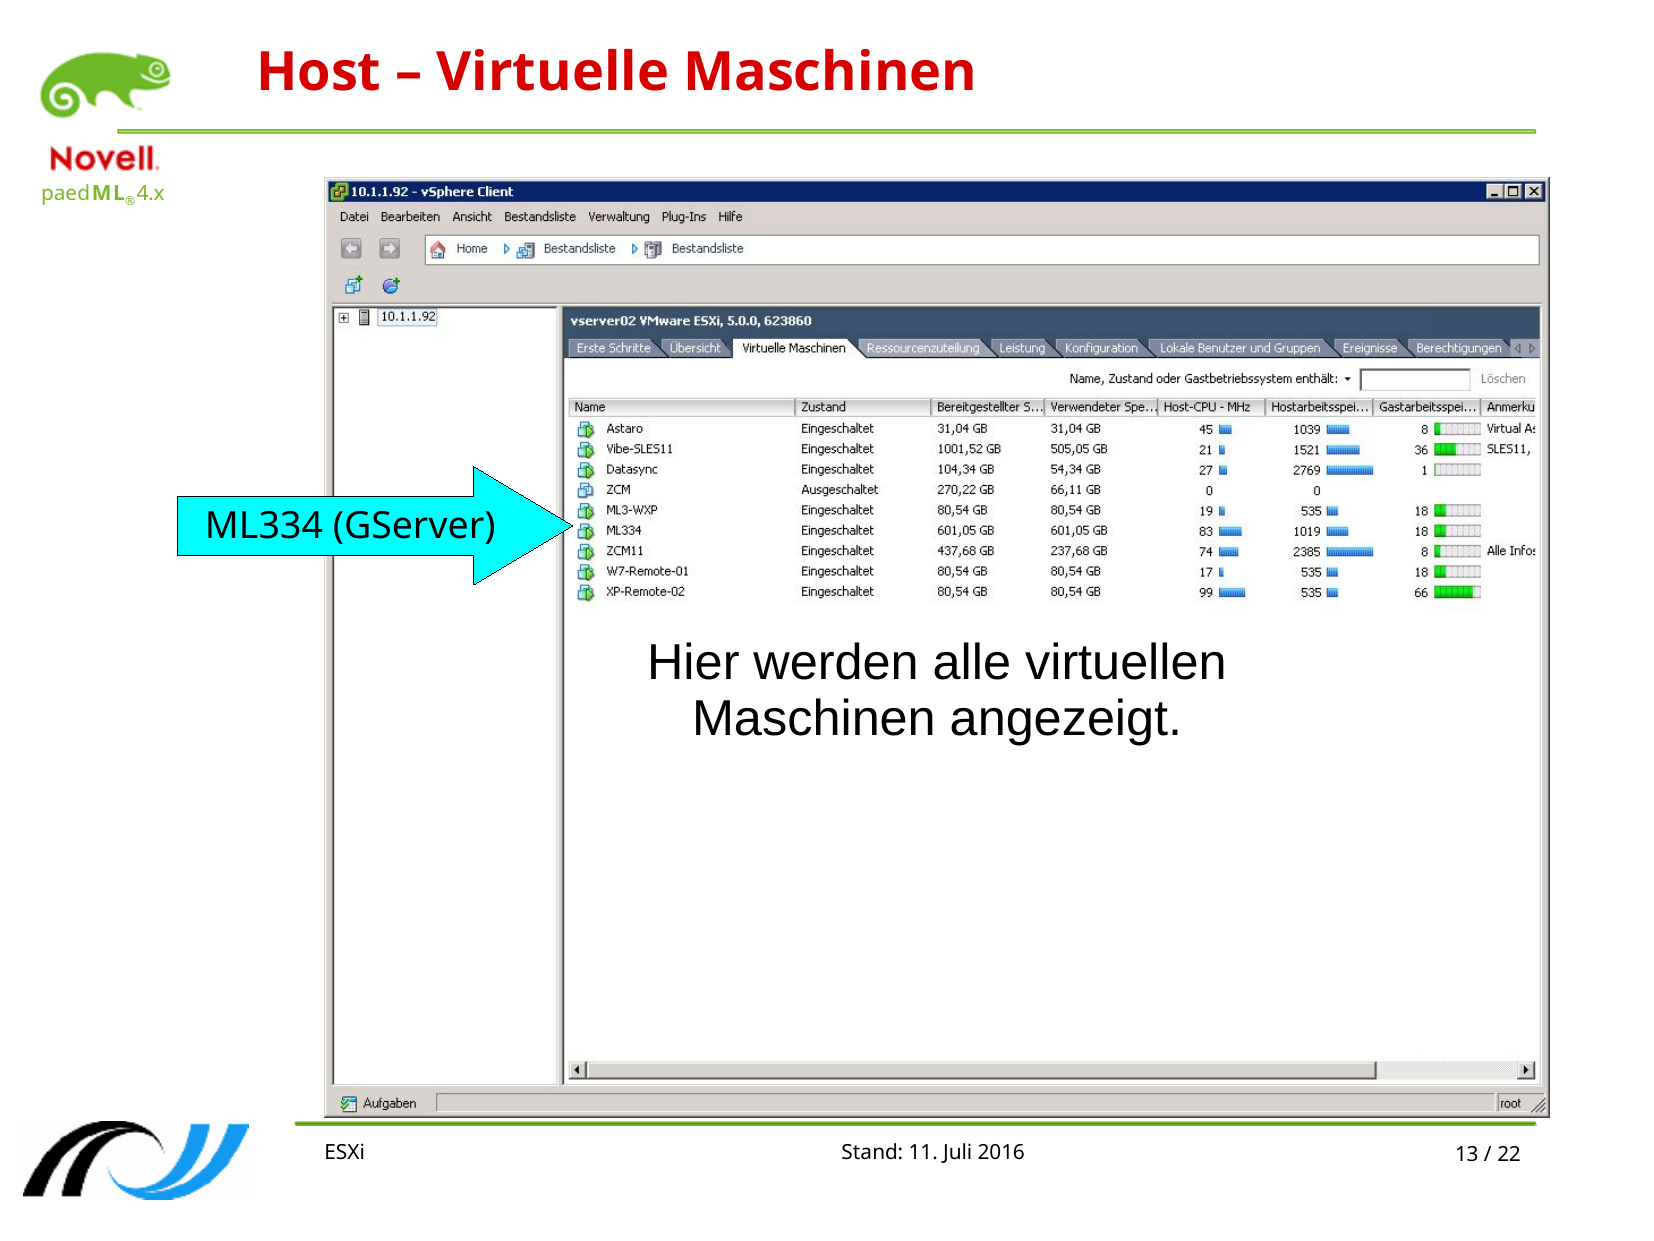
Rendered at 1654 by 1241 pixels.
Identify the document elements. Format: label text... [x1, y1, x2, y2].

text_box ML334 (GServer) [177, 466, 573, 585]
picture [26, 35, 184, 193]
title Host – Virtuelle Maschinen [256, 17, 1530, 121]
picture [23, 1121, 249, 1200]
picture [324, 177, 1550, 1118]
